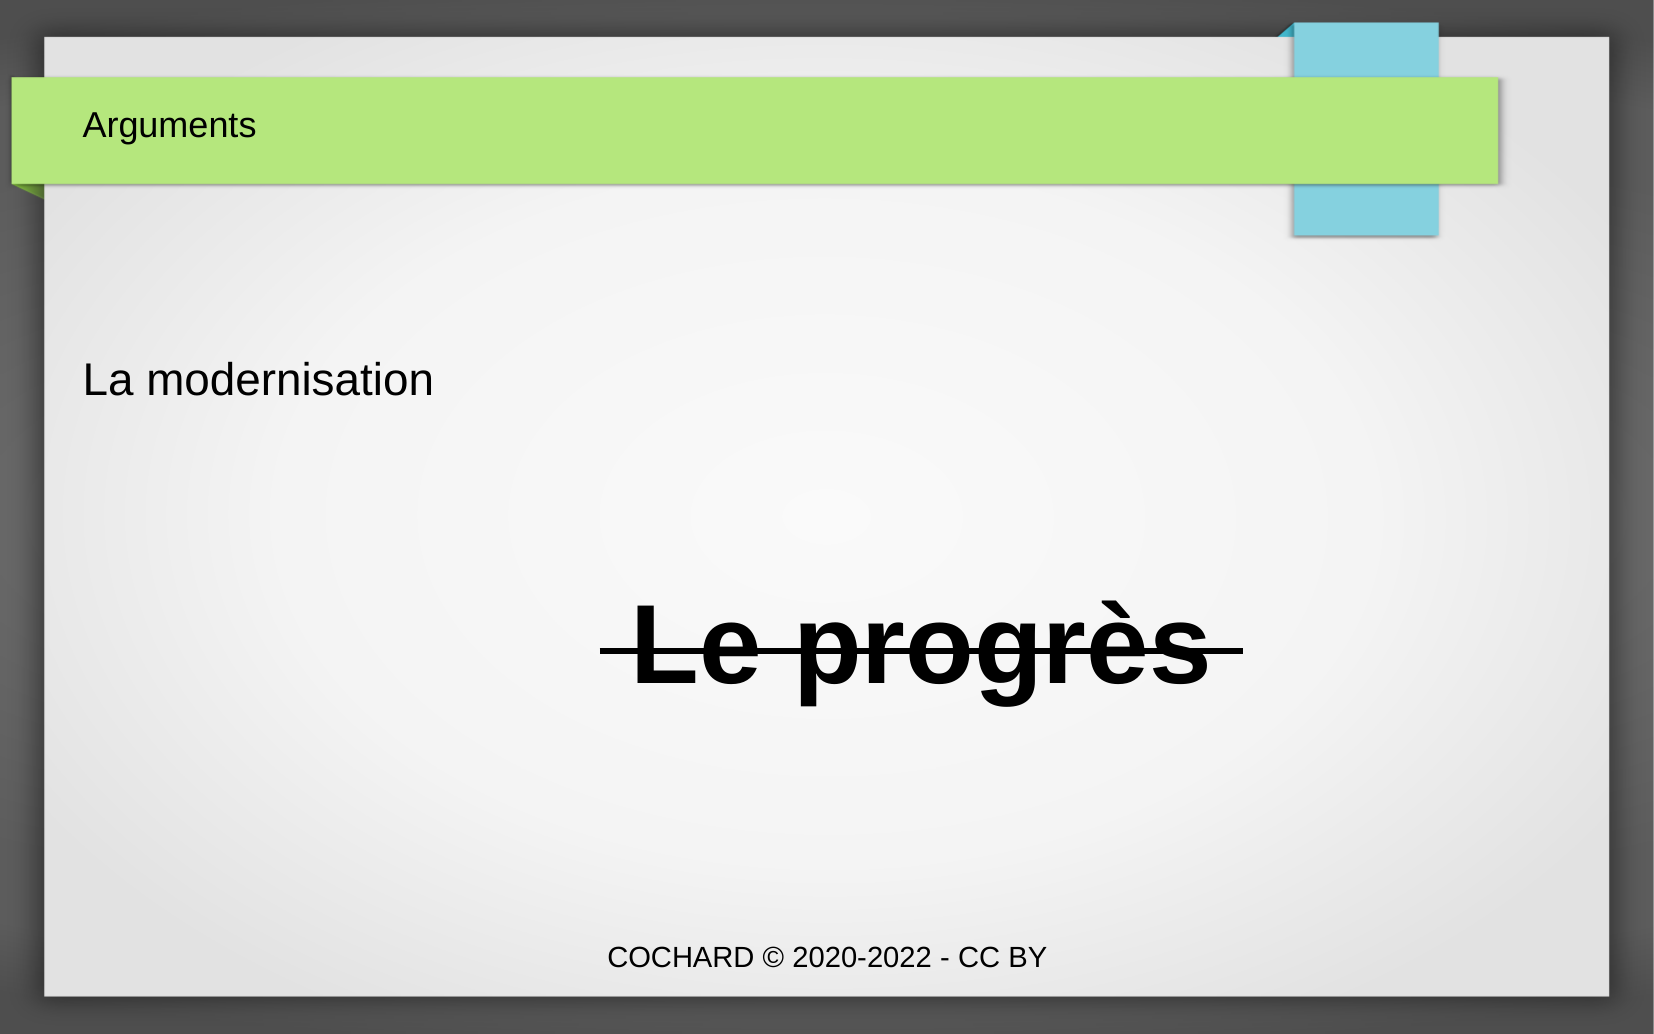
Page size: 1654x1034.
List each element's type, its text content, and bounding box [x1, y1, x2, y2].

list La modernisation [82, 249, 1571, 849]
picture [0, 0, 1654, 1034]
title Arguments [82, 39, 1235, 210]
text_box Le progrès [507, 485, 1336, 804]
